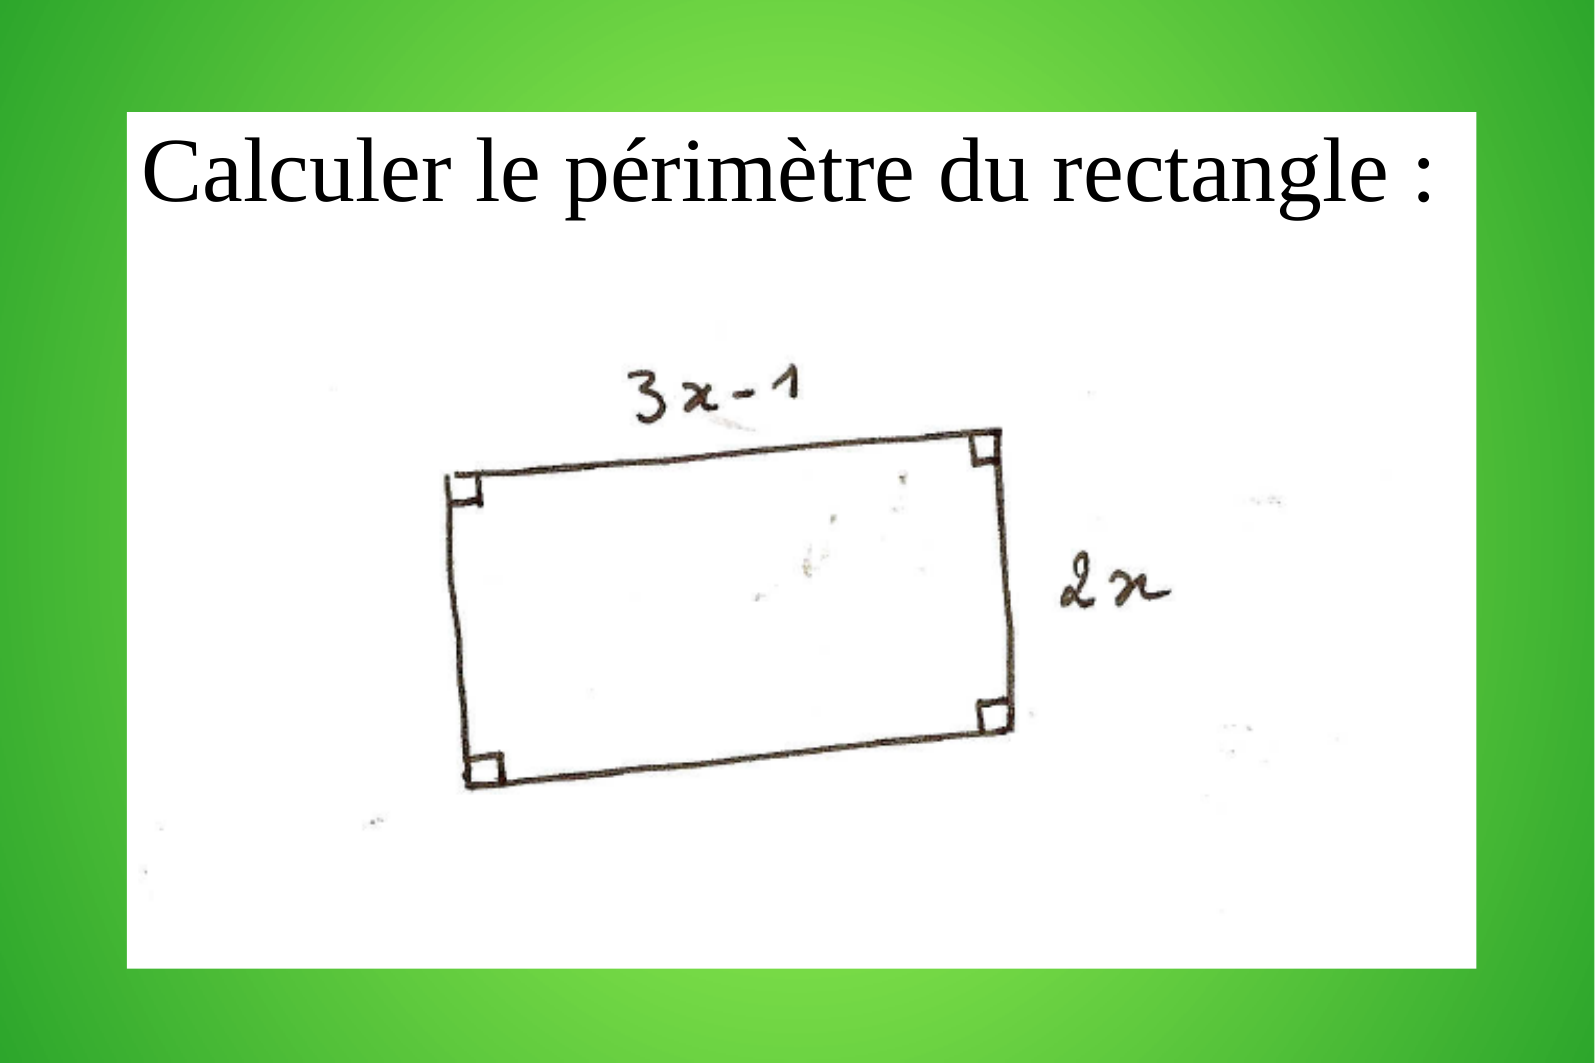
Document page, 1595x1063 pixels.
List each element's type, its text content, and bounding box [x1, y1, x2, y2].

text_box Calculer le périmètre du rectangle : [126, 112, 1477, 969]
picture [0, 0, 1595, 1063]
